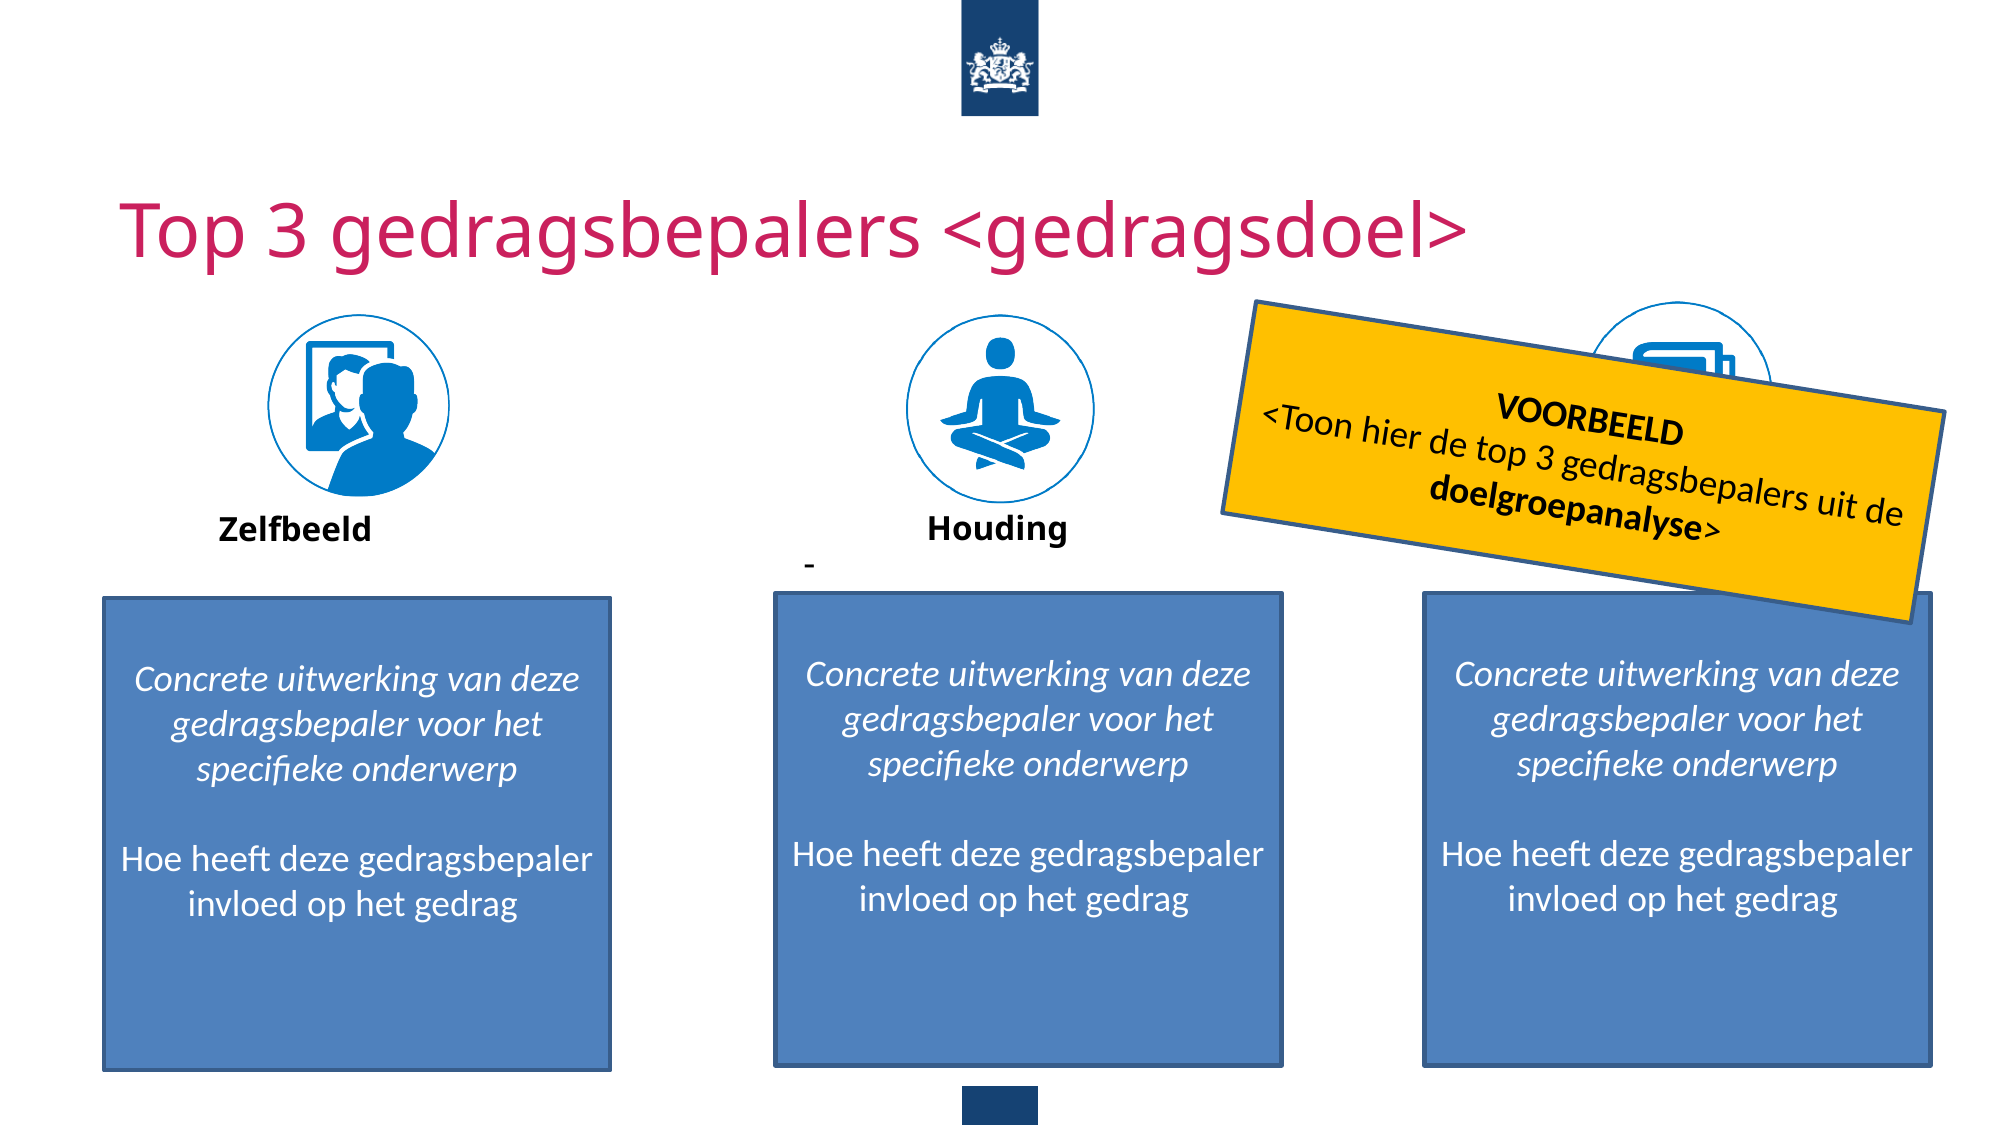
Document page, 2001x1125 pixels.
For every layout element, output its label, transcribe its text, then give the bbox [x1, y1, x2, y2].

text_box VOORBEELD <Toon hier de top 3 gedragsbepalers uit de doelgroepanalyse> [1222, 301, 1945, 624]
text_box Concrete uitwerking van deze gedragsbepaler voor het specifieke onderwerp Hoe heeft deze gedragsbepaler invloed op het gedrag [104, 598, 610, 1070]
text_box Concrete uitwerking van deze gedragsbepaler voor het specifieke onderwerp Hoe heeft deze gedragsbepaler invloed op het gedrag [776, 593, 1282, 1065]
text_box Interventiestrategie 1e [741, 532, 1259, 592]
text_box Concrete uitwerking van deze gedragsbepaler voor het specifieke onderwerp Hoe heeft deze gedragsbepaler invloed op het gedrag [1424, 593, 1931, 1065]
text_box Top 3 gedragsbepalers <gedragsdoel> [104, 125, 1897, 281]
text_box Zelfbeeld [203, 500, 457, 557]
picture [905, 314, 1095, 504]
picture [267, 314, 450, 497]
text_box Houding [911, 499, 1196, 532]
picture [1582, 301, 1773, 383]
